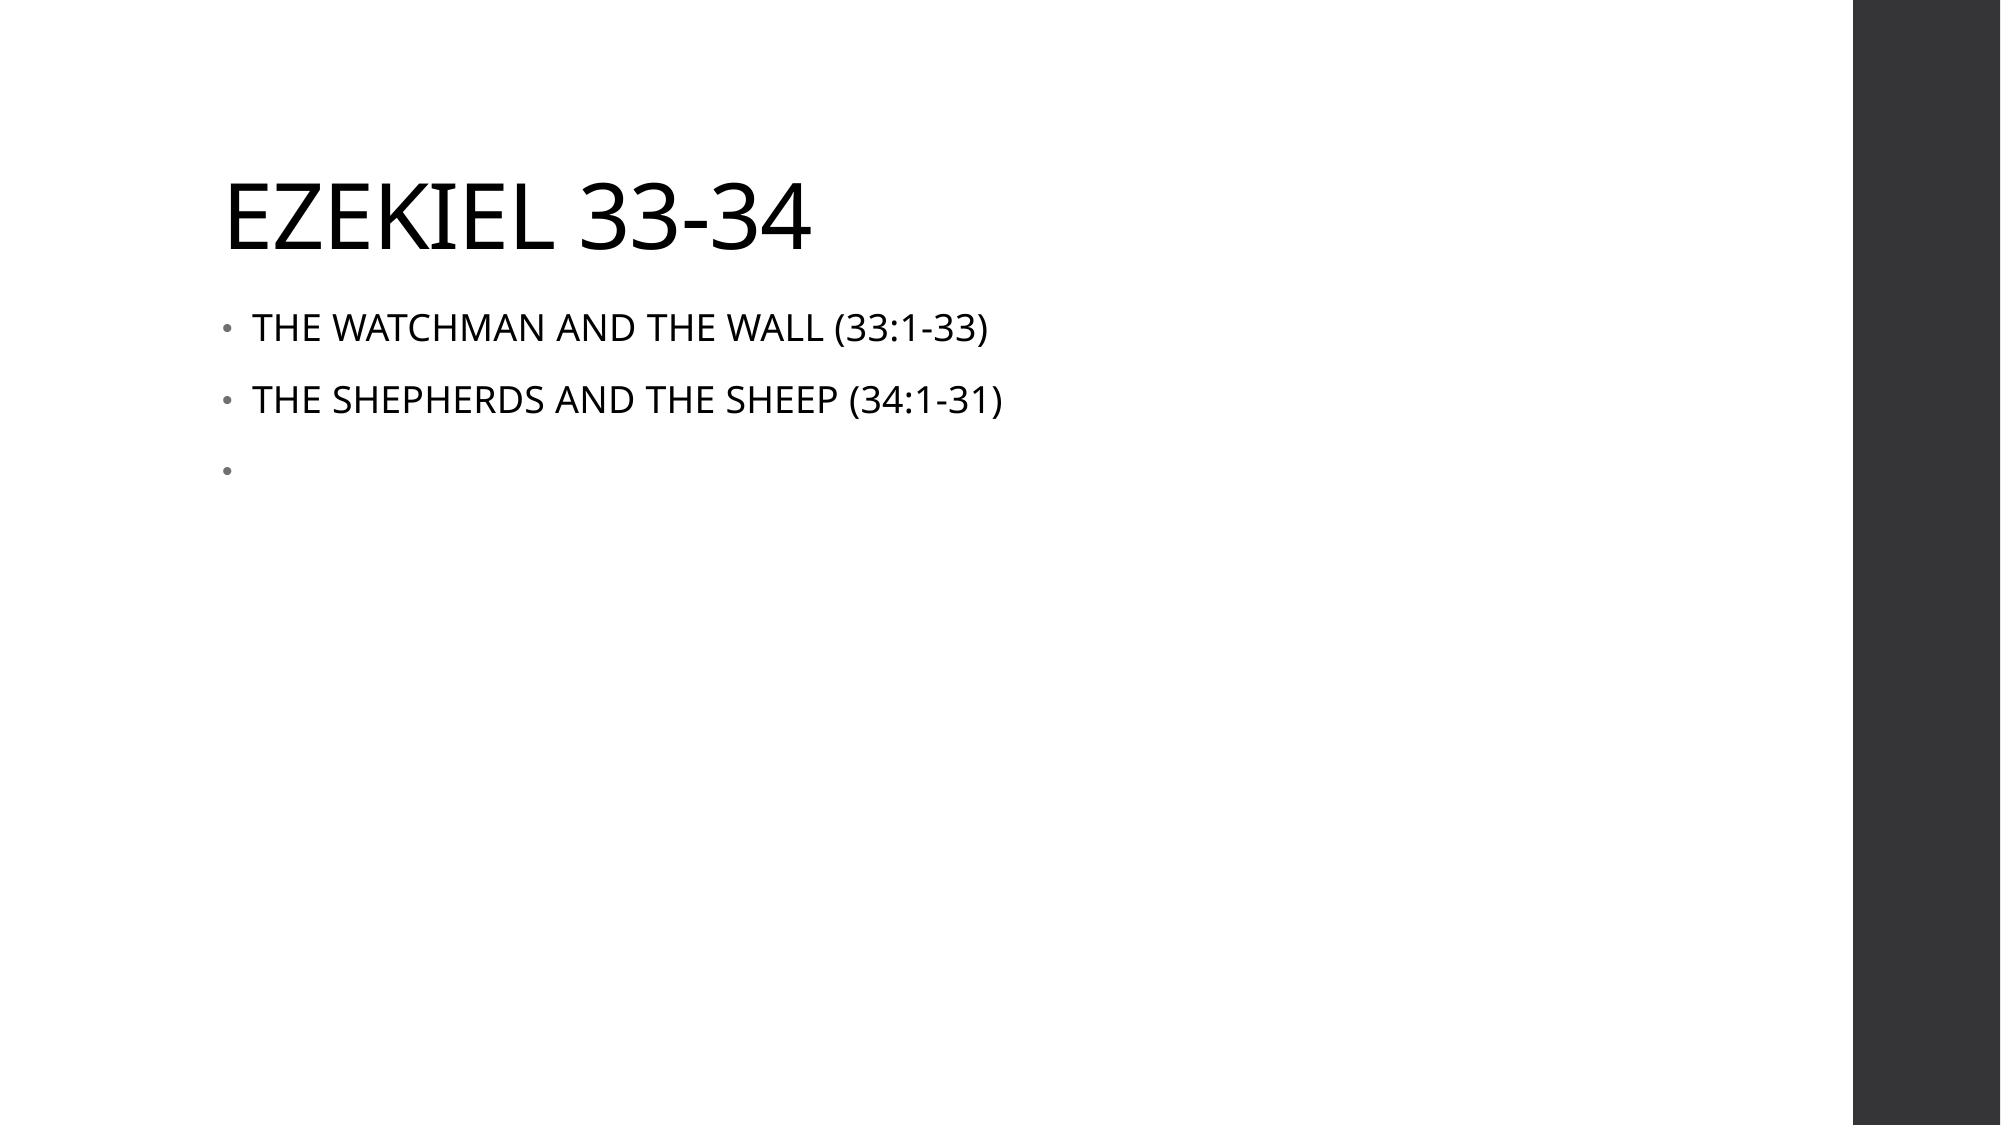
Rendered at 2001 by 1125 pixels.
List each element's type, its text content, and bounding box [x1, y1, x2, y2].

title EZEKIEL 33-34 [206, 60, 1797, 278]
list THE WATCHMAN AND THE WALL (33:1-33) THE SHEPHERDS AND THE SHEEP (34:1-31) [206, 299, 1617, 1014]
